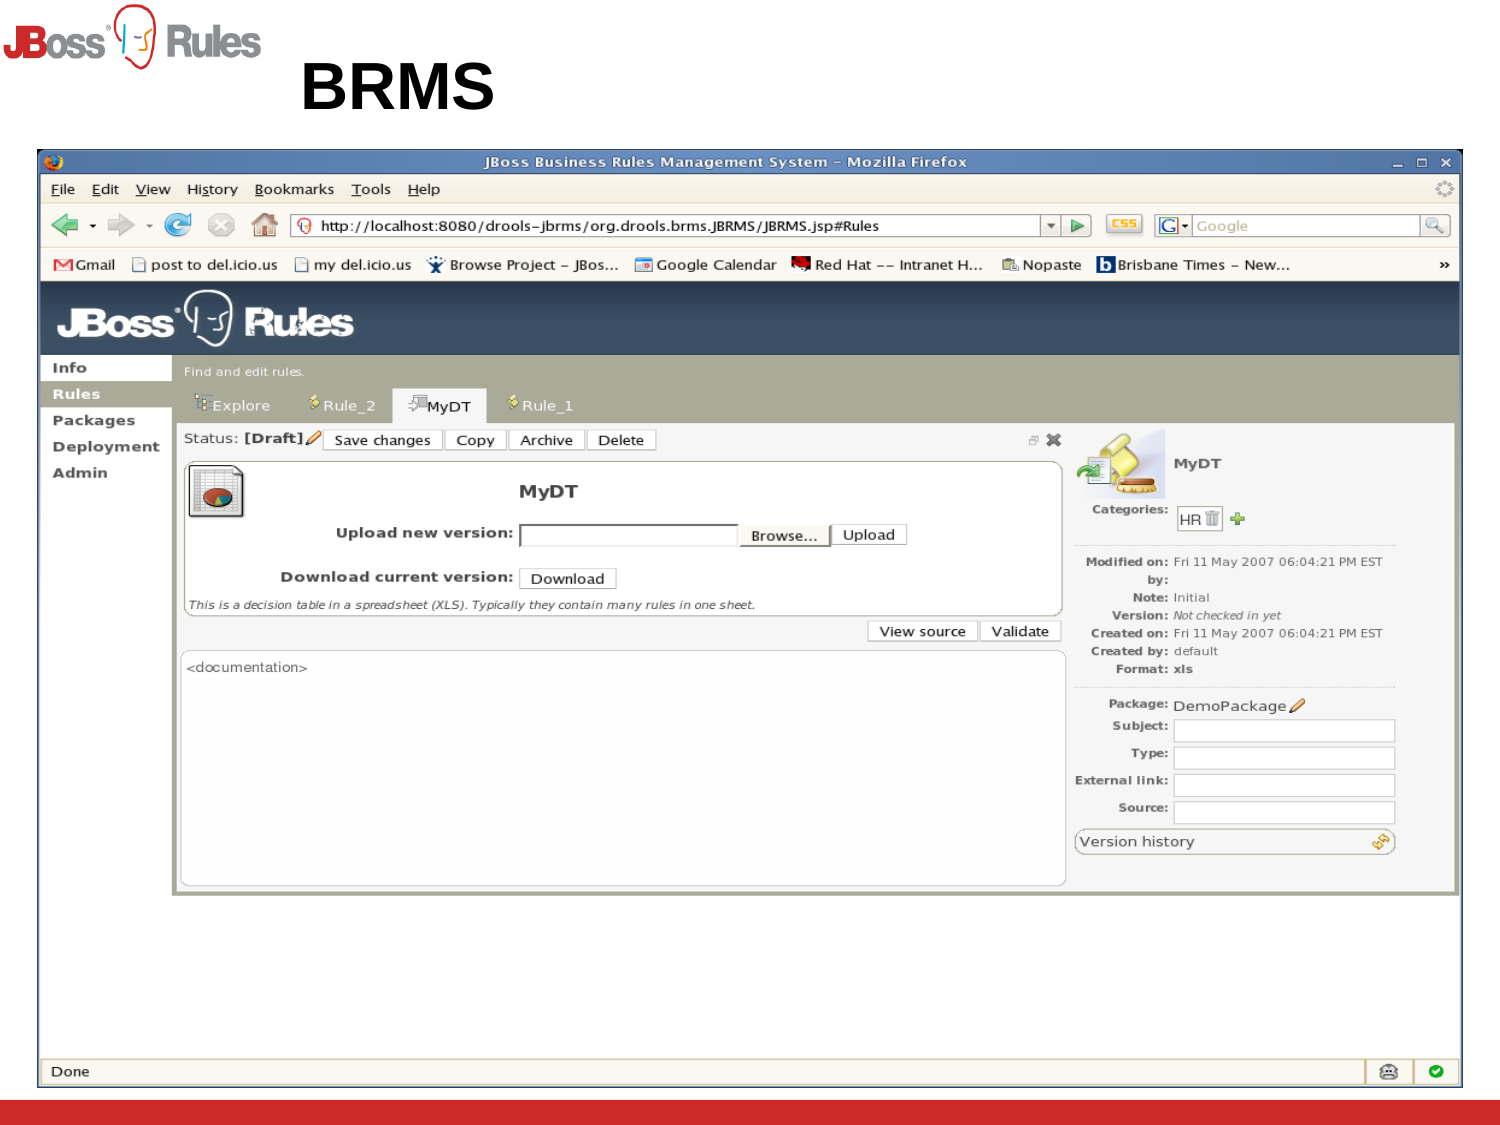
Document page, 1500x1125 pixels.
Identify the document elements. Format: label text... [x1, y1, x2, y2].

title BRMS [300, 37, 1163, 136]
picture [0, 0, 266, 73]
picture [37, 149, 1463, 1088]
